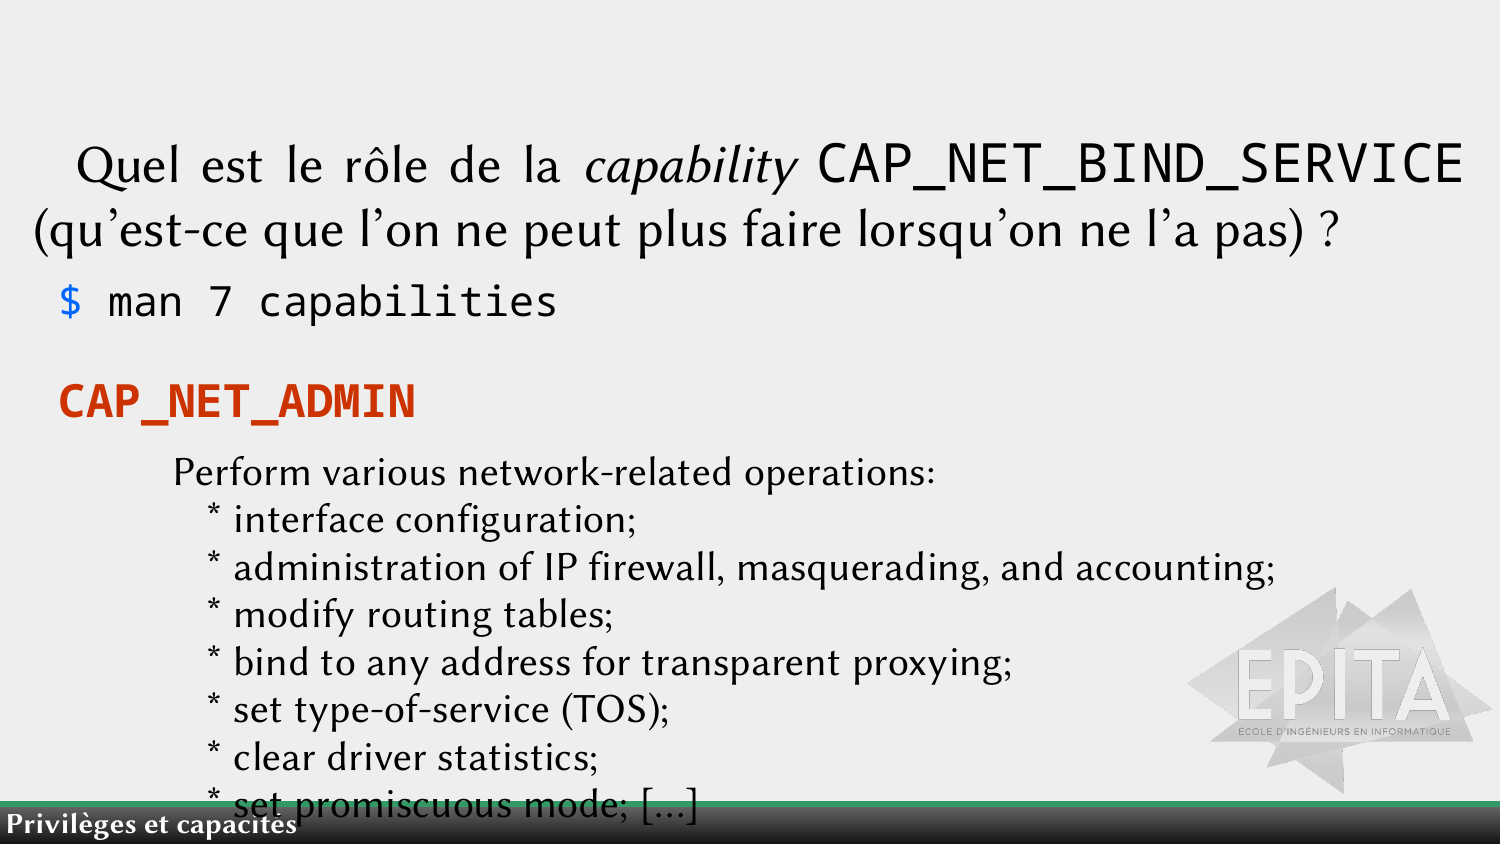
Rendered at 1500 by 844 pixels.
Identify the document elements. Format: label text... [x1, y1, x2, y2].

title Privilèges et capacités [5, 801, 1075, 844]
picture [1187, 587, 1492, 794]
list Quel est le rôle de la capability CAP_NET_BIND_SERVICE (qu’est-ce que l’on ne peut plus faire lorsqu’on ne l’a pas) ? [33, 112, 1467, 272]
text_box $ man 7 capabilities CAP_NET_ADMIN Perform various network-related operations: * interface configuration; * administration of IP firewall, masquerading, and accounting; * modify routing tables; * bind to any address for transparent proxying; * set type-of-service (TOS); * clear driver statistics; * set promiscuous mode; [...] [58, 265, 1442, 788]
